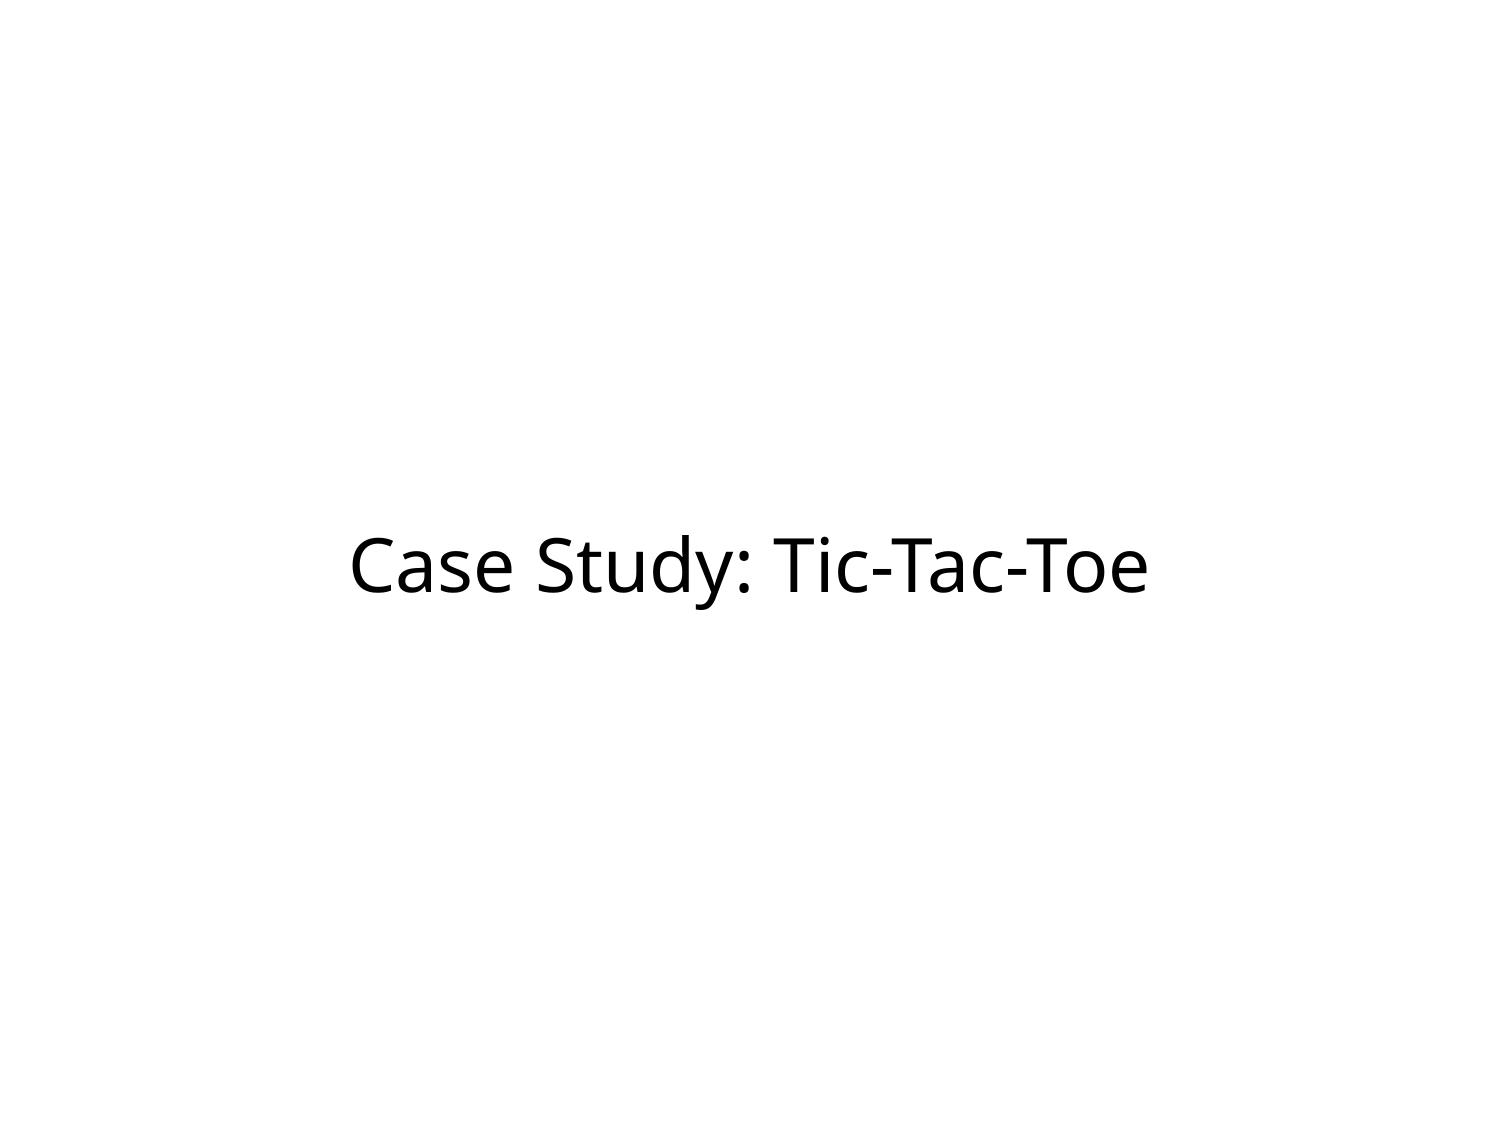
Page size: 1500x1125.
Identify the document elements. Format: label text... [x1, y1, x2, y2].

title Case Study: Tic-Tac-Toe [51, 470, 1449, 655]
